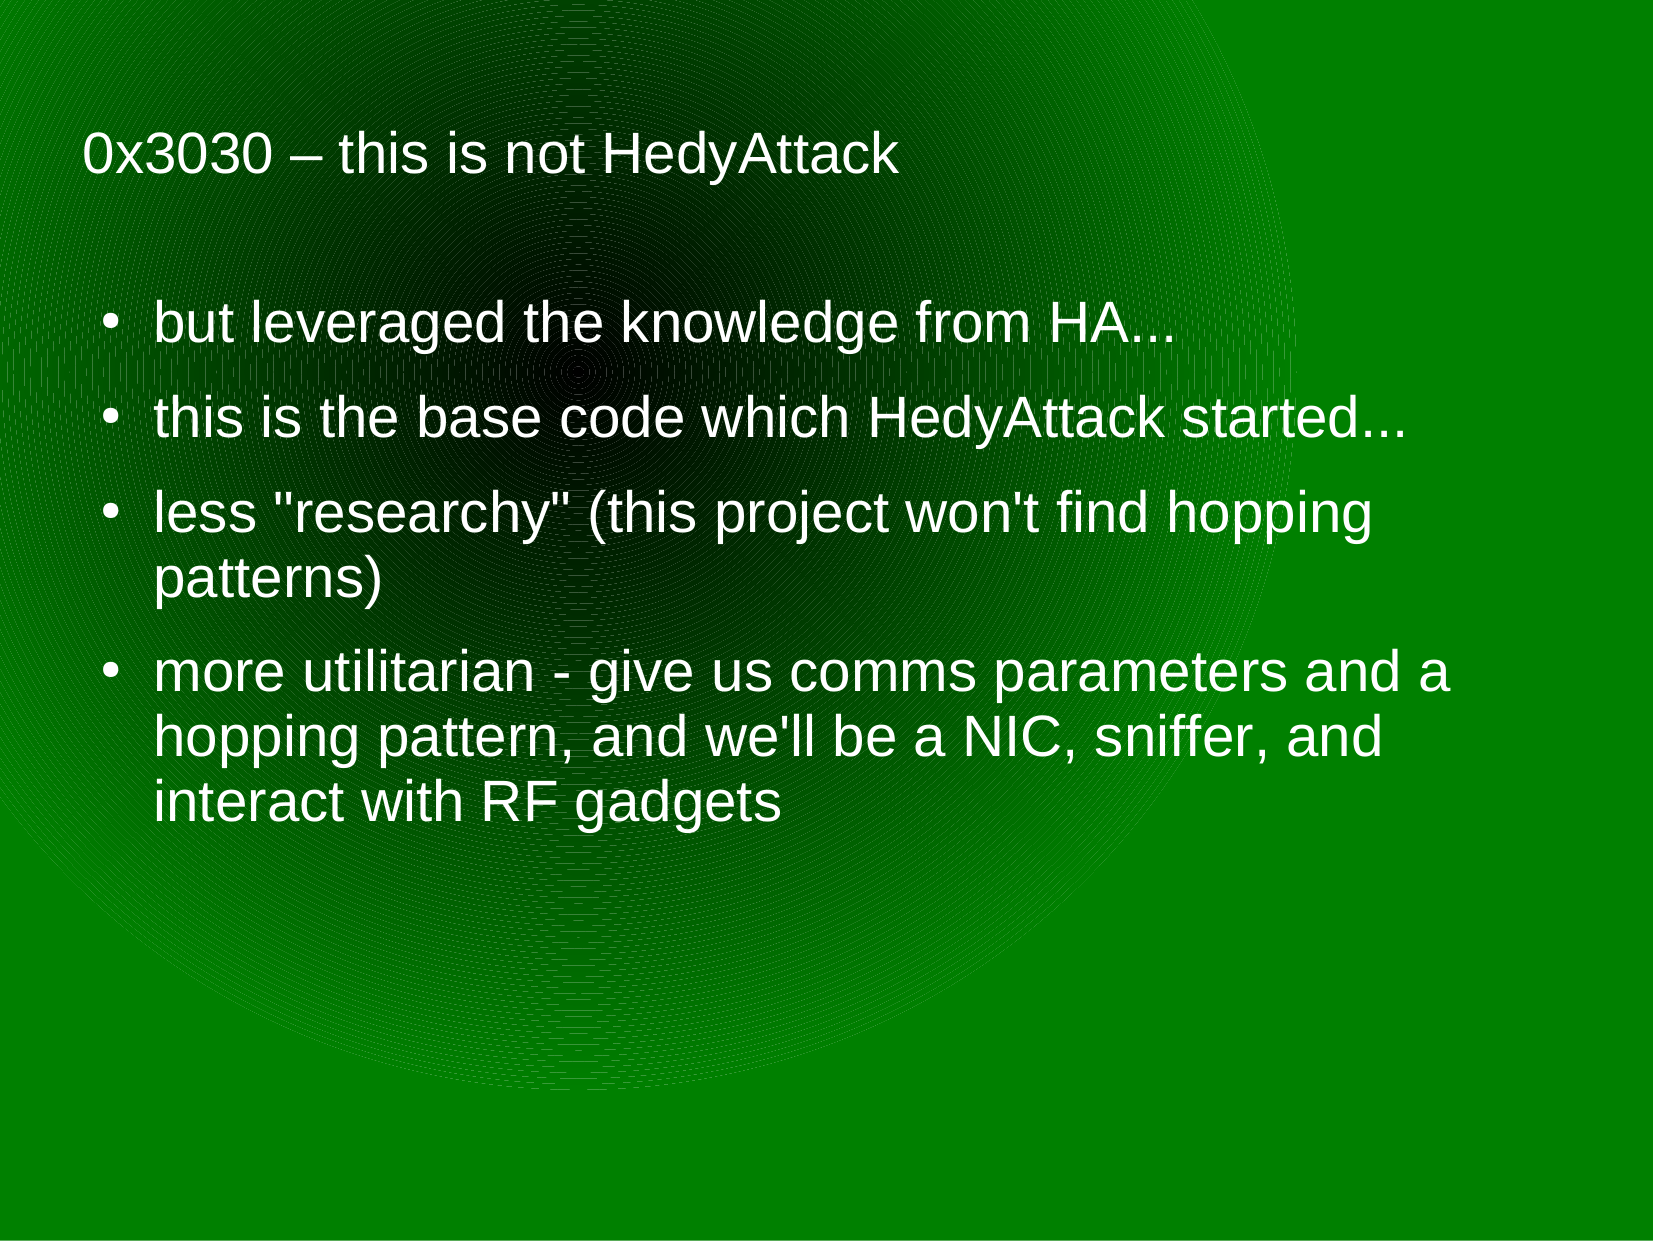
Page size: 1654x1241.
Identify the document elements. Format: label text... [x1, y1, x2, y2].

list but leveraged the knowledge from HA... this is the base code which HedyAttack started... less "researchy" (this project won't find hopping patterns) more utilitarian - give us comms parameters and a hopping pattern, and we'll be a NIC, sniffer, and interact with RF gadgets [82, 290, 1571, 1109]
title 0x3030 – this is not HedyAttack [82, 49, 1571, 257]
